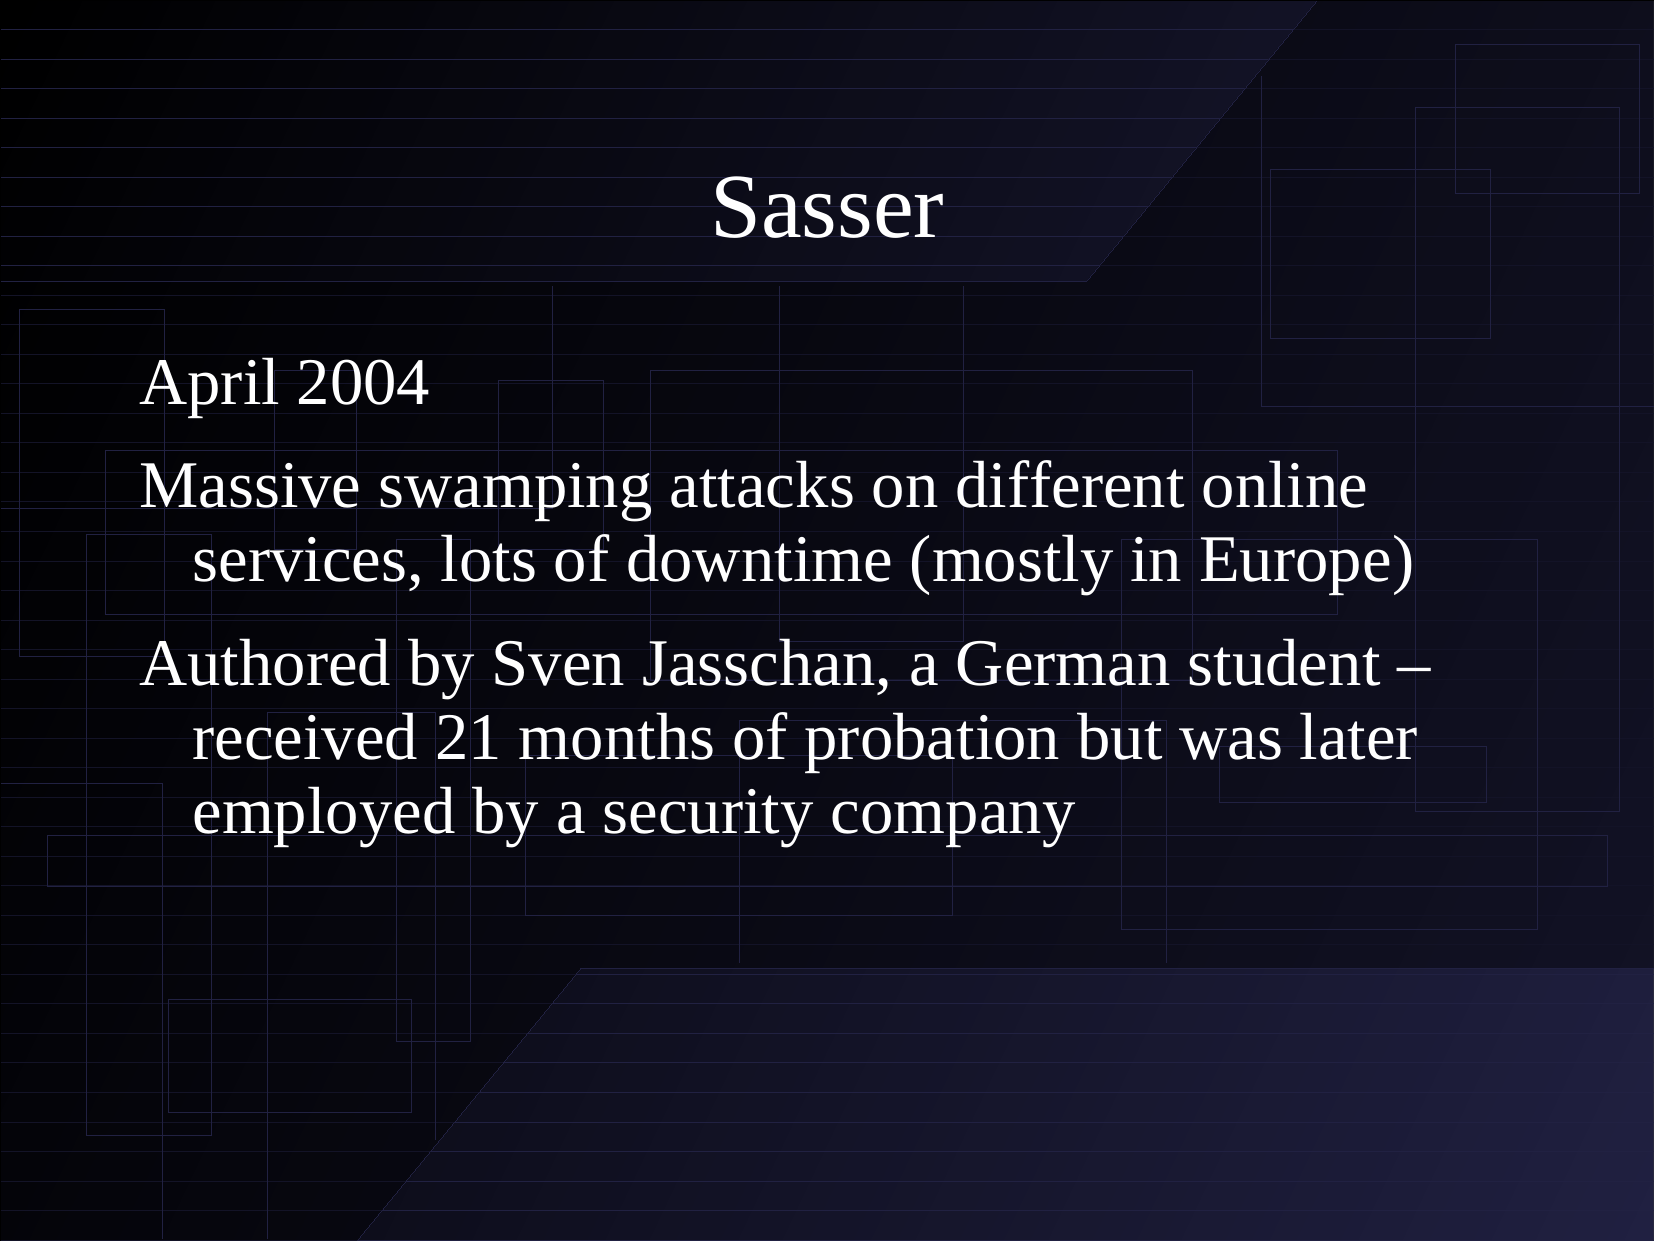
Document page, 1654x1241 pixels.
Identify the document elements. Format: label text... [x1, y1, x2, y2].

list April 2004 Massive swamping attacks on different online services, lots of downtime (mostly in Europe) Authored by Sven Jasschan, a German student – received 21 months of probation but was later employed by a security company [121, 344, 1534, 1127]
title Sasser [121, 102, 1534, 311]
